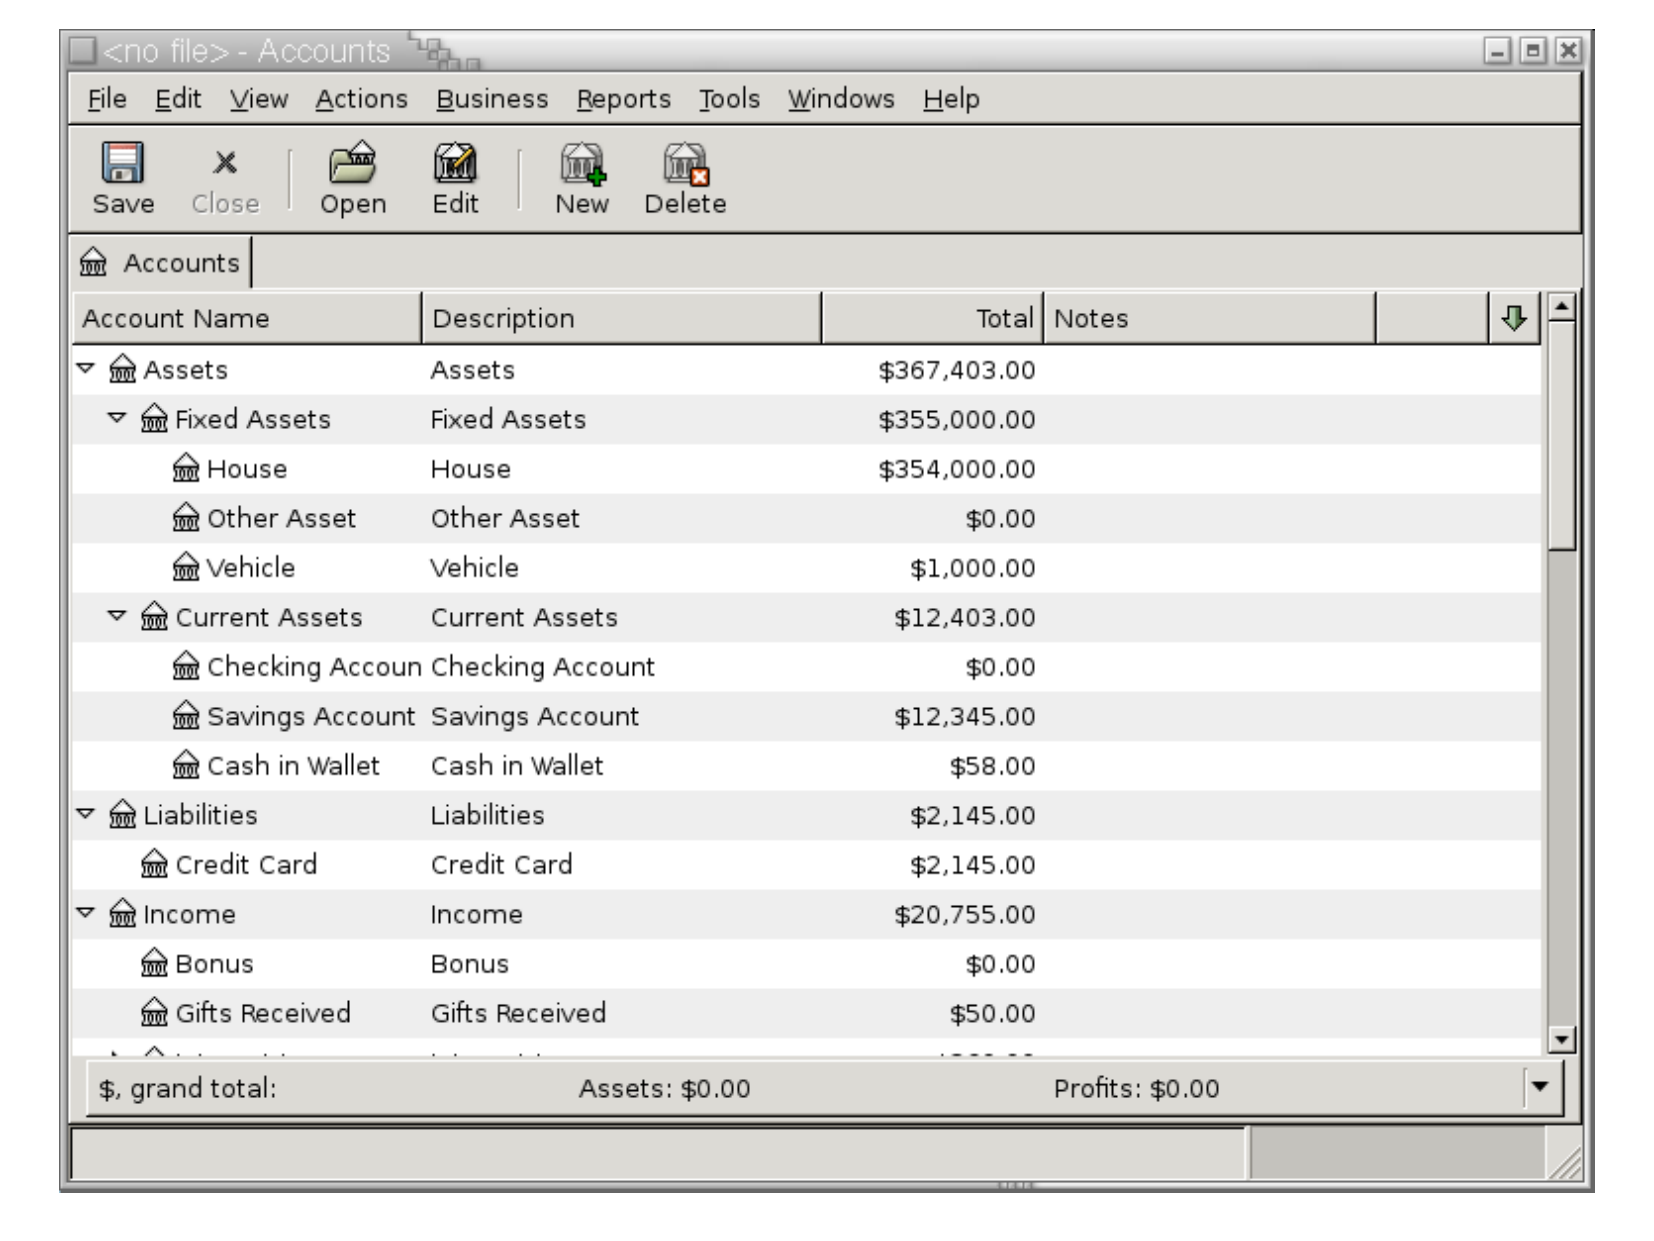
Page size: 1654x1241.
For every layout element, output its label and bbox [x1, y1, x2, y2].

picture [59, 29, 1595, 1193]
